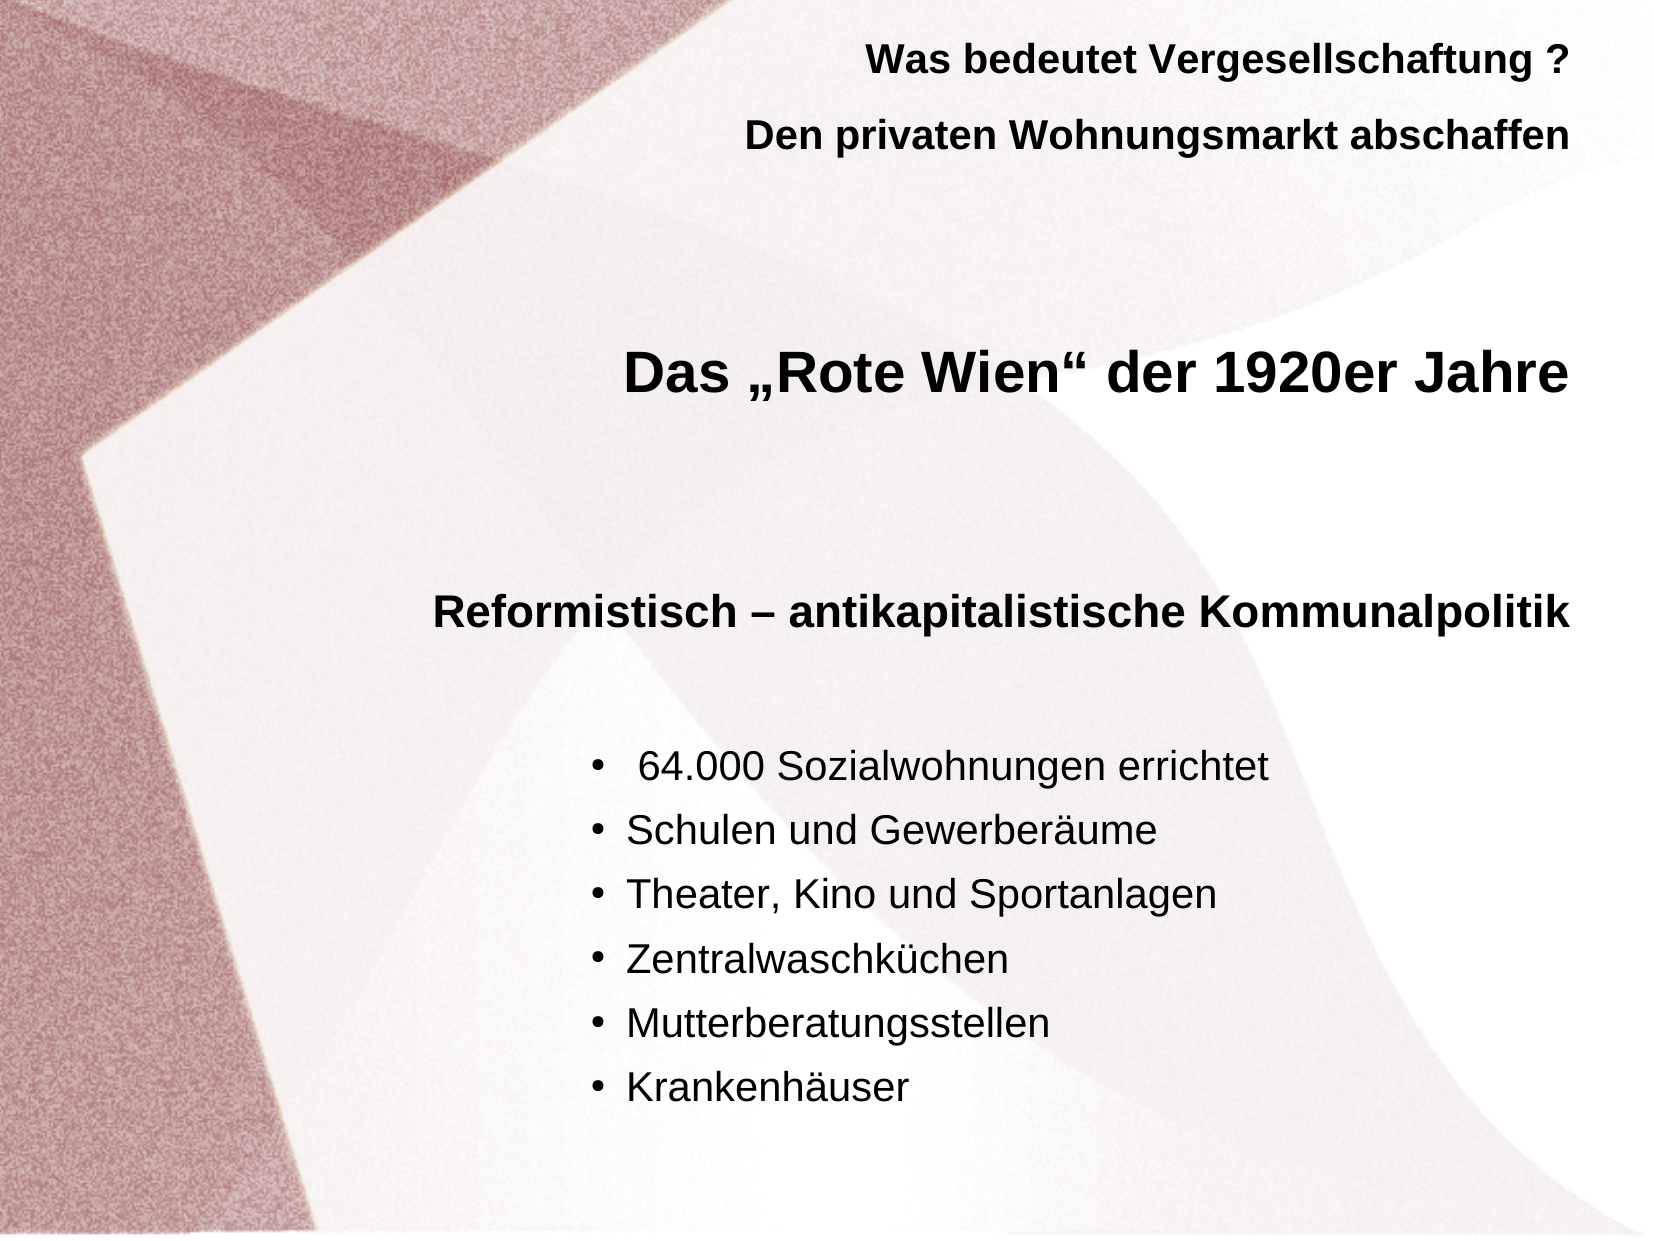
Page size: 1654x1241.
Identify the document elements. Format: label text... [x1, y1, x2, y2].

list [70, 6, 1595, 989]
picture [0, 0, 1654, 1241]
list Was bedeutet Vergesellschaftung ? Den privaten Wohnungsmarkt abschaffen Das „Rote Wien“ der 1920er Jahre Reformistisch – antikapitalistische Kommunalpolitik 64.000 Sozialwohnungen errichtet Schulen und Gewerberäume Theater, Kino und Sportanlagen Zentralwaschküchen Mutterberatungsstellen Krankenhäuser [236, 989, 1571, 1123]
